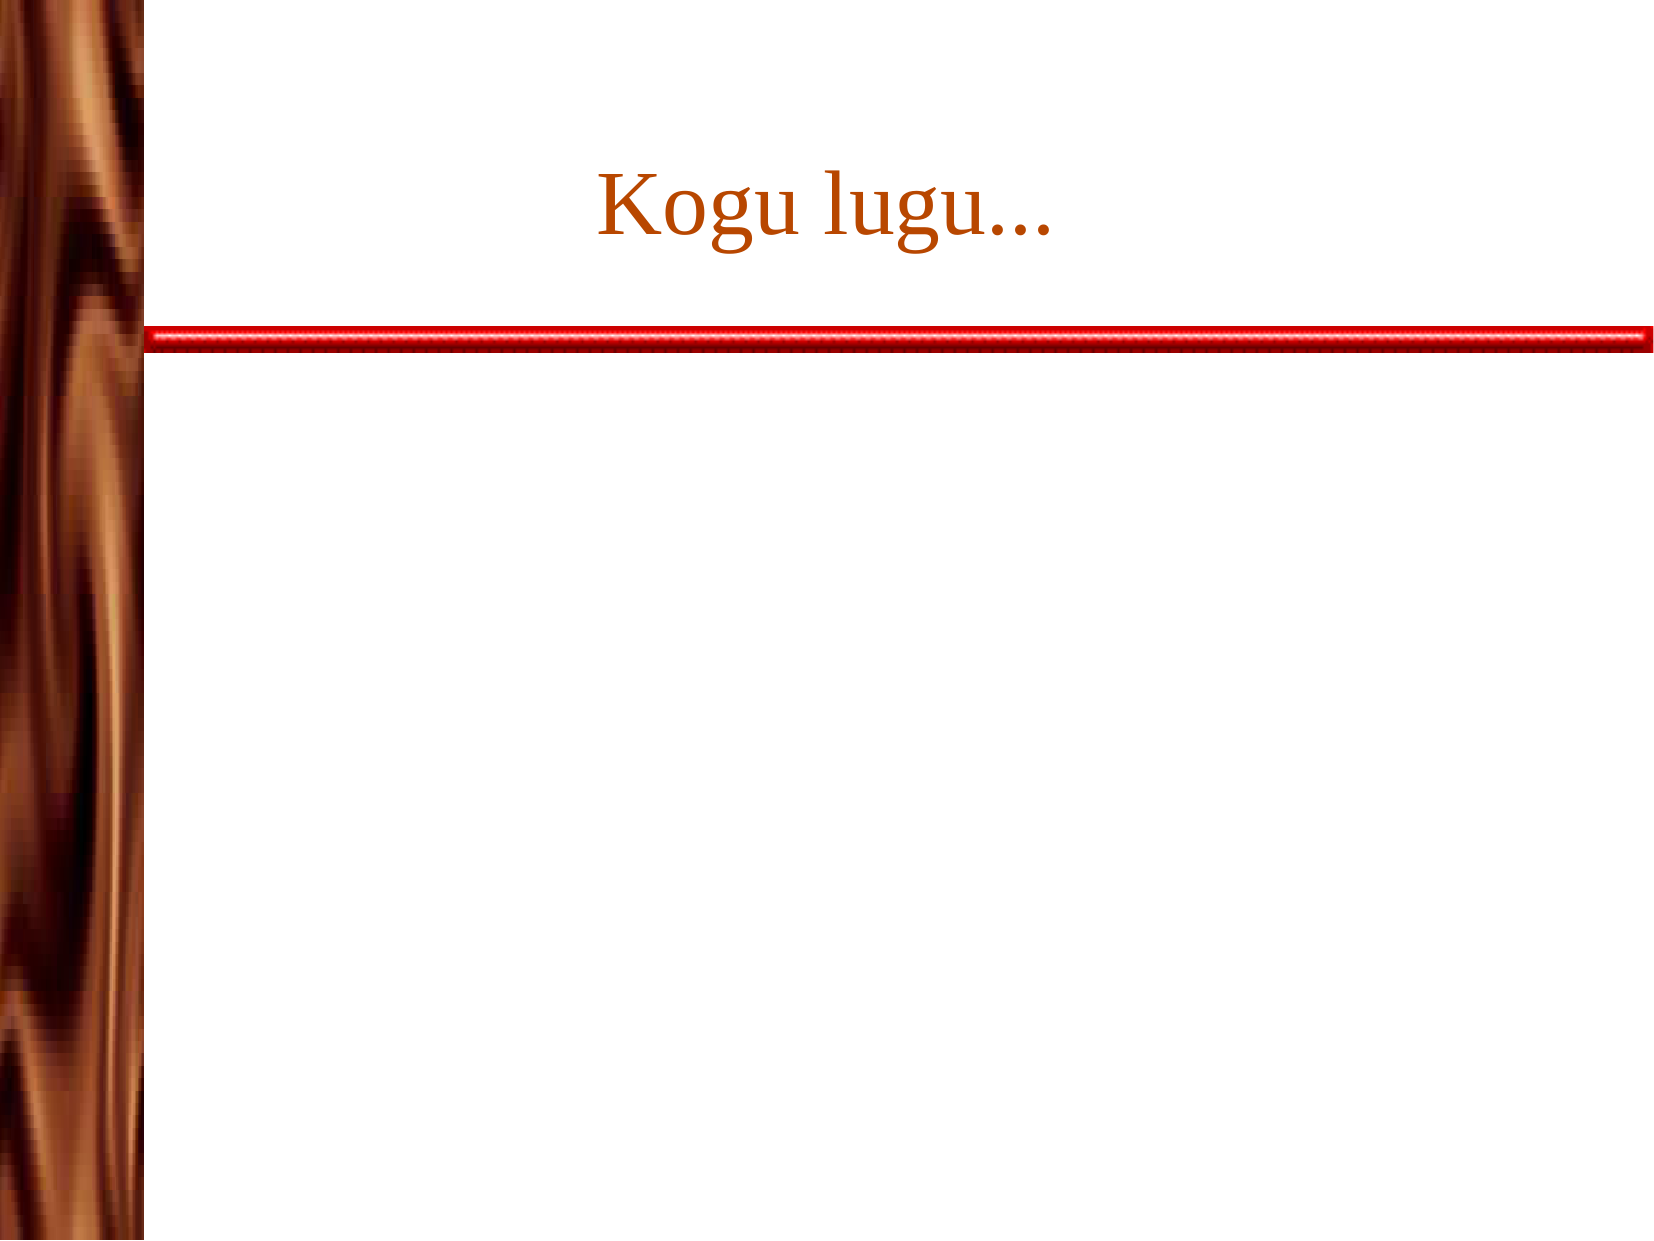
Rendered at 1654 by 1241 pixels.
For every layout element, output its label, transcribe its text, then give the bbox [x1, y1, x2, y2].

title Kogu lugu... [121, 98, 1532, 314]
picture [0, 0, 1654, 1240]
